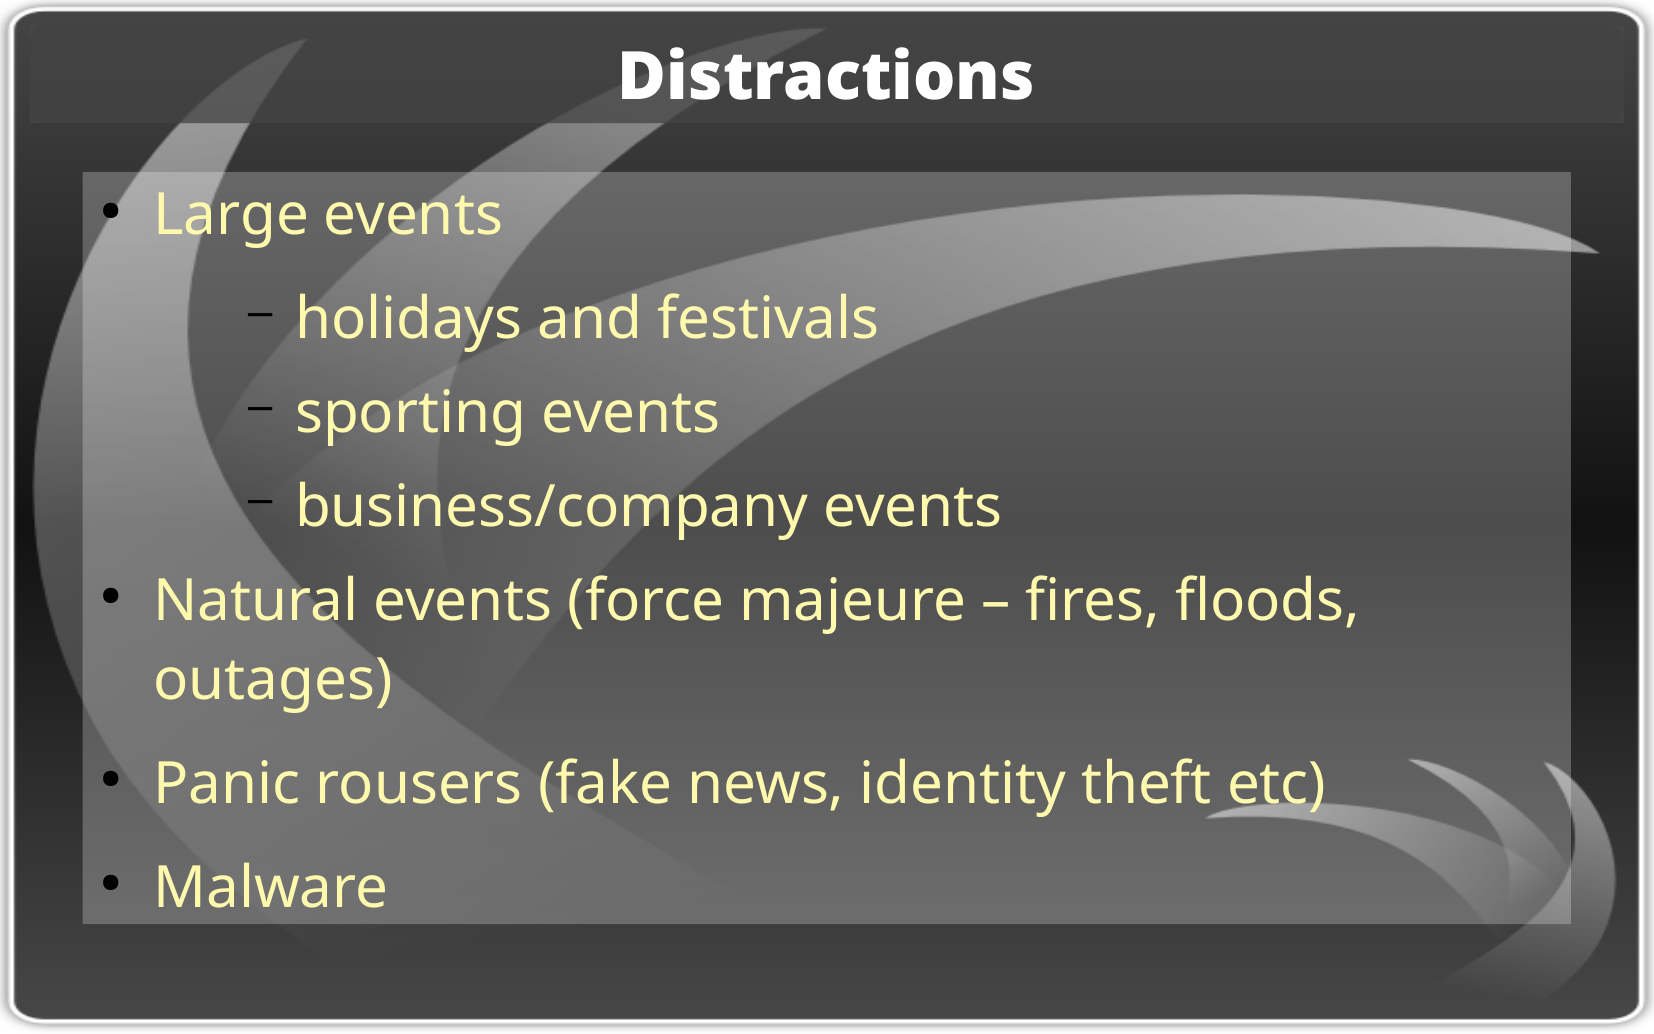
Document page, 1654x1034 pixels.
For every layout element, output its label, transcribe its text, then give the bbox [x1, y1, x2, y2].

list Large events holidays and festivals sporting events business/company events Natural events (force majeure – fires, floods, outages) Panic rousers (fake news, identity theft etc) Malware [82, 172, 1571, 828]
picture [0, 0, 1654, 1034]
title Distractions [29, 24, 1625, 124]
